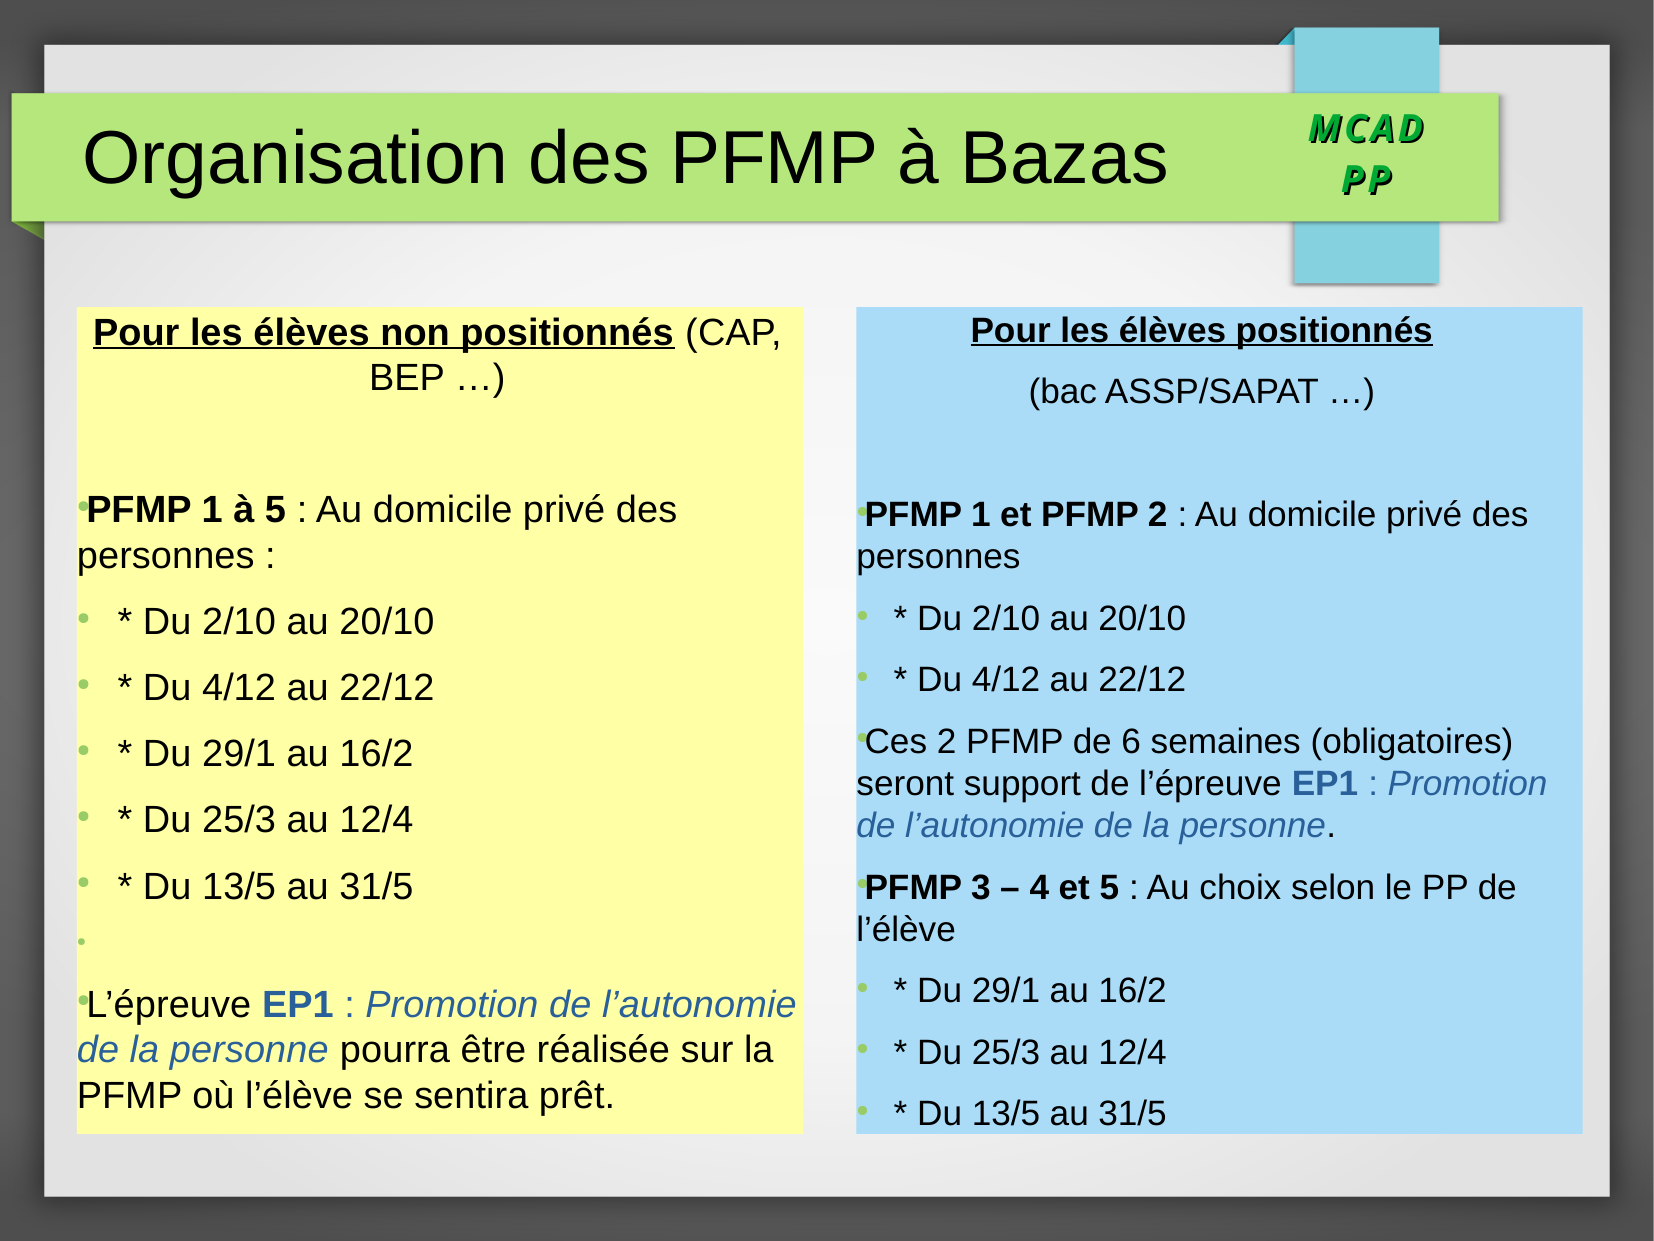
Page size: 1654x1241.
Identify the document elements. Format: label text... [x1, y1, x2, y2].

list Pour les élèves non positionnés (CAP, BEP …) PFMP 1 à 5 : Au domicile privé des personnes : * Du 2/10 au 20/10 * Du 4/12 au 22/12 * Du 29/1 au 16/2 * Du 25/3 au 12/4 * Du 13/5 au 31/5 L’épreuve EP1 : Promotion de l’autonomie de la personne pourra être réalisée sur la PFMP où l’élève se sentira prêt. [76, 307, 804, 1134]
list Pour les élèves positionnés (bac ASSP/SAPAT …) PFMP 1 et PFMP 2 : Au domicile privé des personnes * Du 2/10 au 20/10 * Du 4/12 au 22/12 Ces 2 PFMP de 6 semaines (obligatoires) seront support de l’épreuve EP1 : Promotion de l’autonomie de la personne. PFMP 3 – 4 et 5 : Au choix selon le PP de l’élève * Du 29/1 au 16/2 * Du 25/3 au 12/4 * Du 13/5 au 31/5 [856, 307, 1583, 1134]
title Organisation des PFMP à Bazas [82, 94, 1264, 213]
text_box MCAD PP [1290, 94, 1442, 214]
